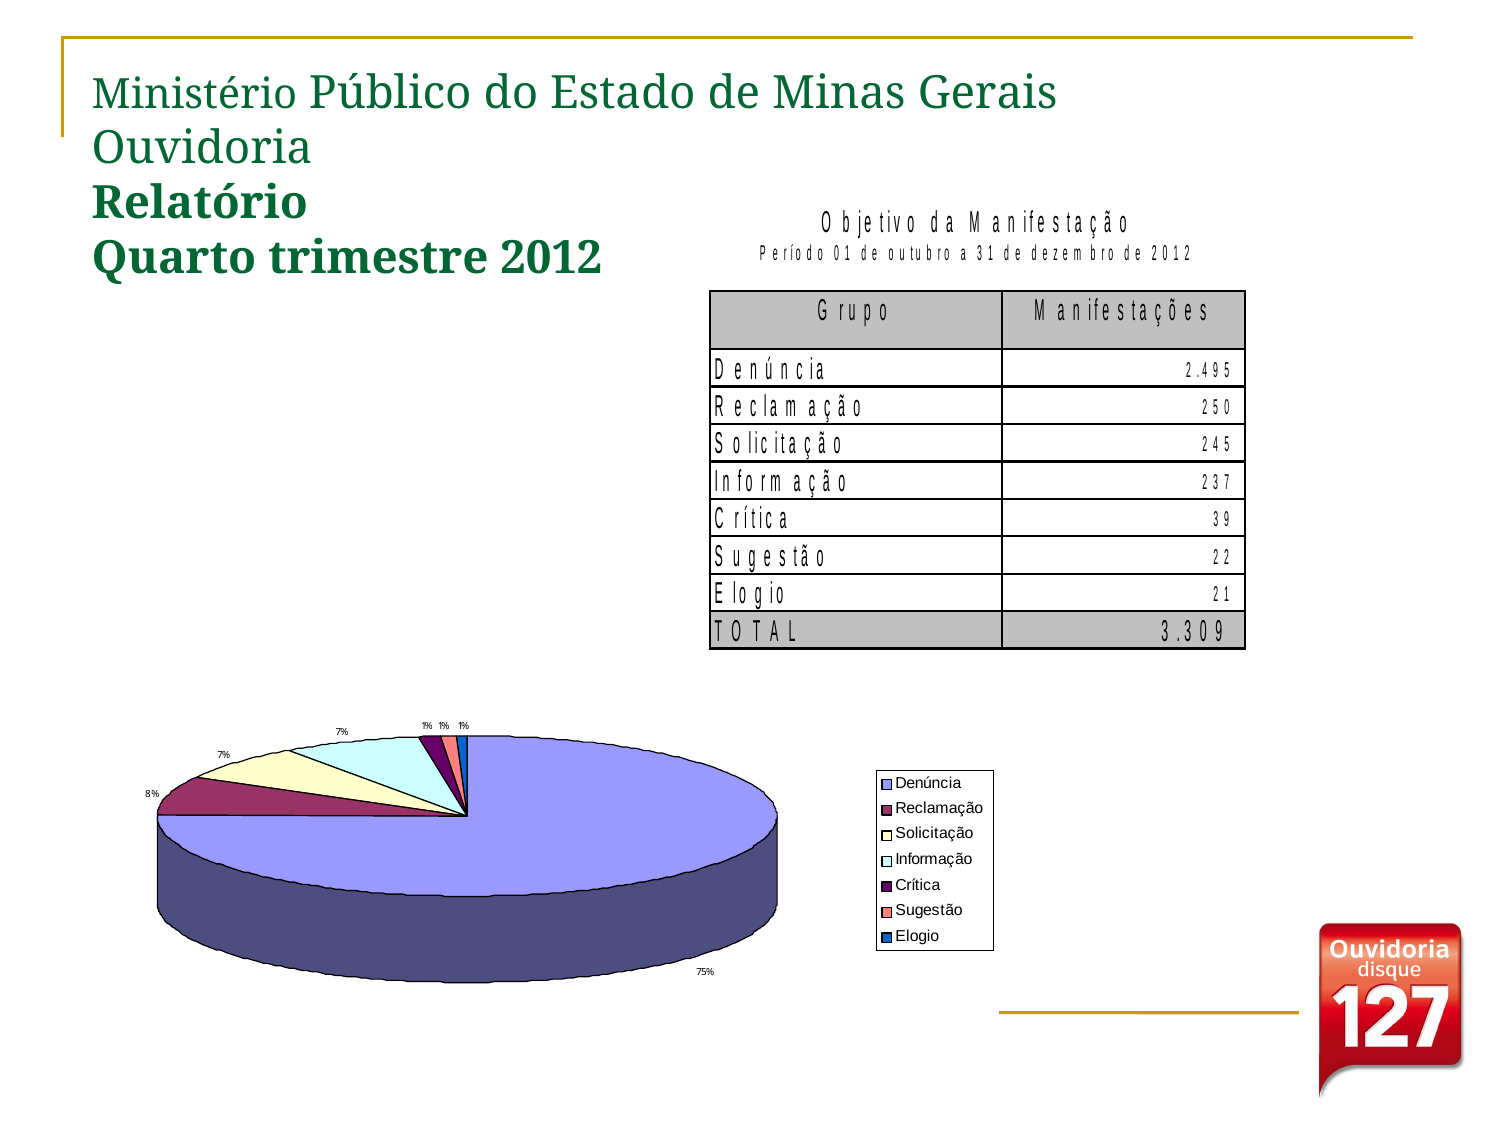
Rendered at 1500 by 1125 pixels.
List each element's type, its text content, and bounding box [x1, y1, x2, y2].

text_box Ministério Público do Estado de Minas Gerais Ouvidoria Relatório Quarto trimestre 2012 [76, 0, 1427, 187]
chart [708, 201, 1247, 650]
chart [1299, 912, 1473, 1107]
chart [54, 657, 1004, 1063]
